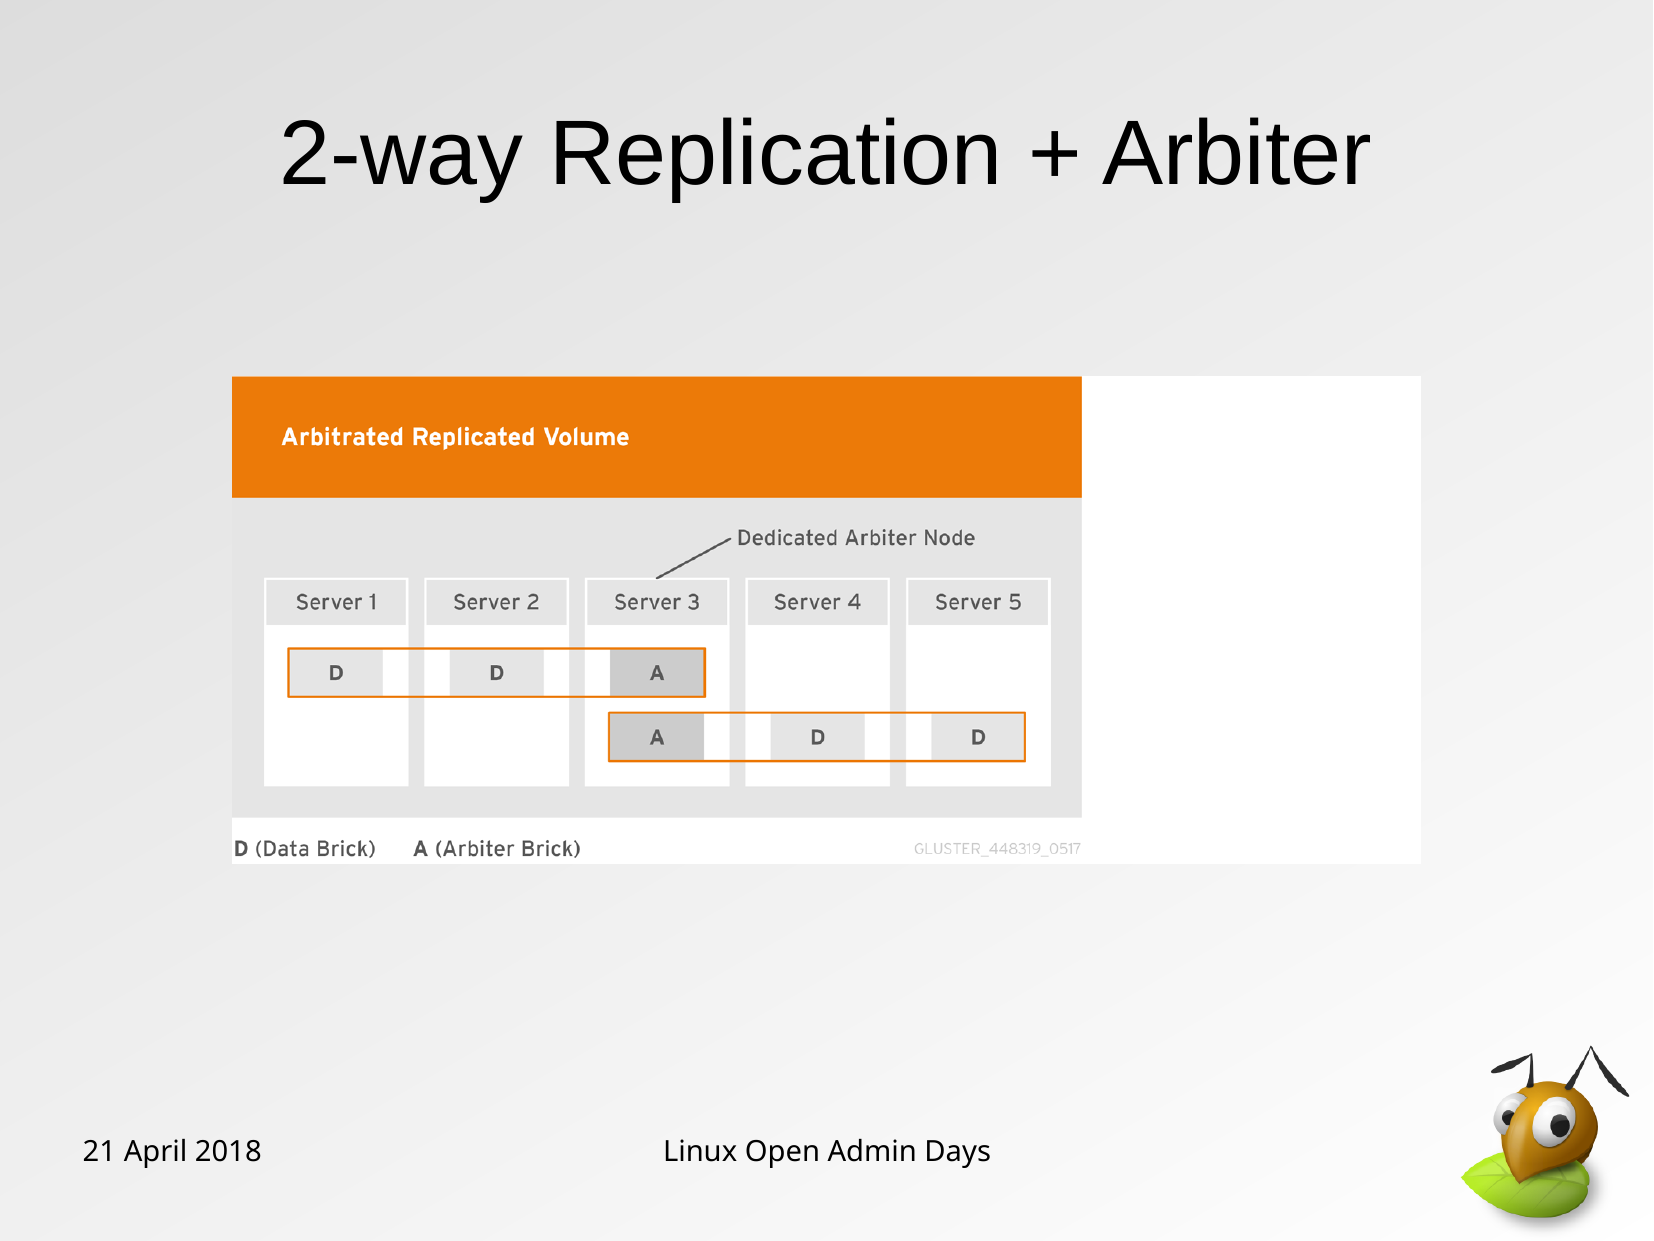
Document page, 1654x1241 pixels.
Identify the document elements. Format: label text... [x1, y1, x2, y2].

title 2-way Replication + Arbiter [82, 49, 1571, 257]
picture [1432, 1037, 1653, 1241]
picture [232, 376, 1421, 865]
